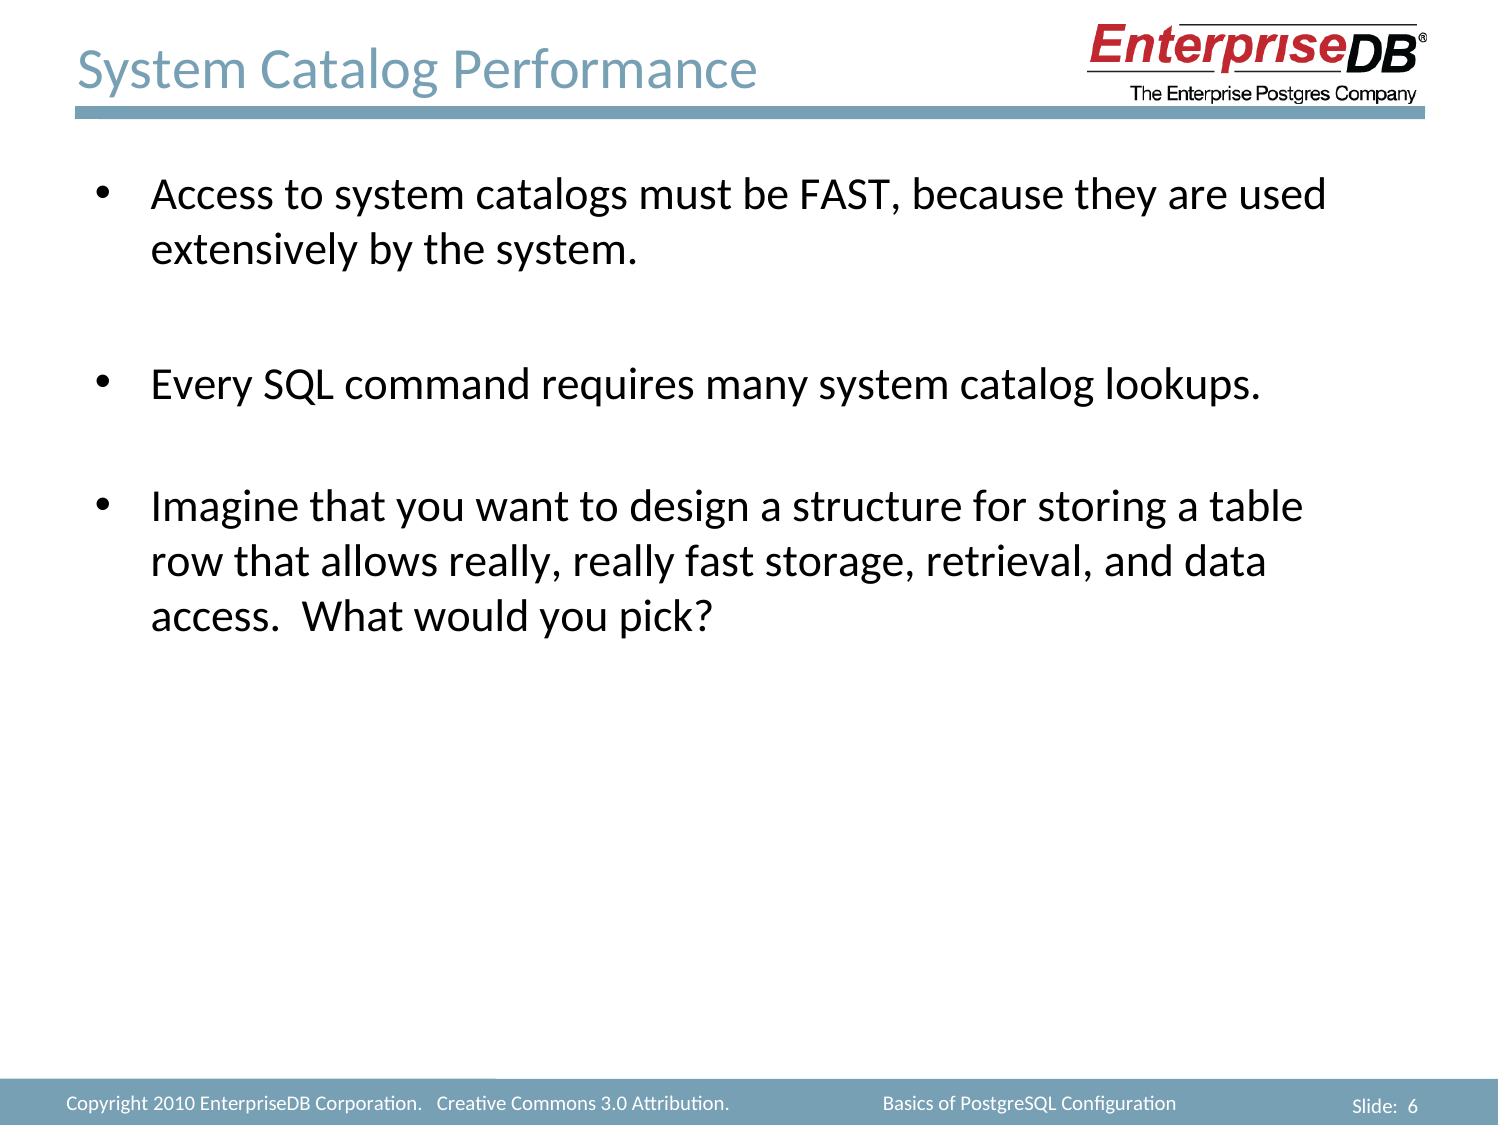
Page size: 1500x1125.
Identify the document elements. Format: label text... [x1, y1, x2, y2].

title System Catalog Performance [62, 4, 1088, 126]
picture [1088, 24, 1427, 104]
list Access to system catalogs must be FAST, because they are used extensively by the system. Every SQL command requires many system catalog lookups. Imagine that you want to design a structure for storing a table row that allows really, really fast storage, retrieval, and data access. What would you pick? [79, 155, 1384, 1051]
